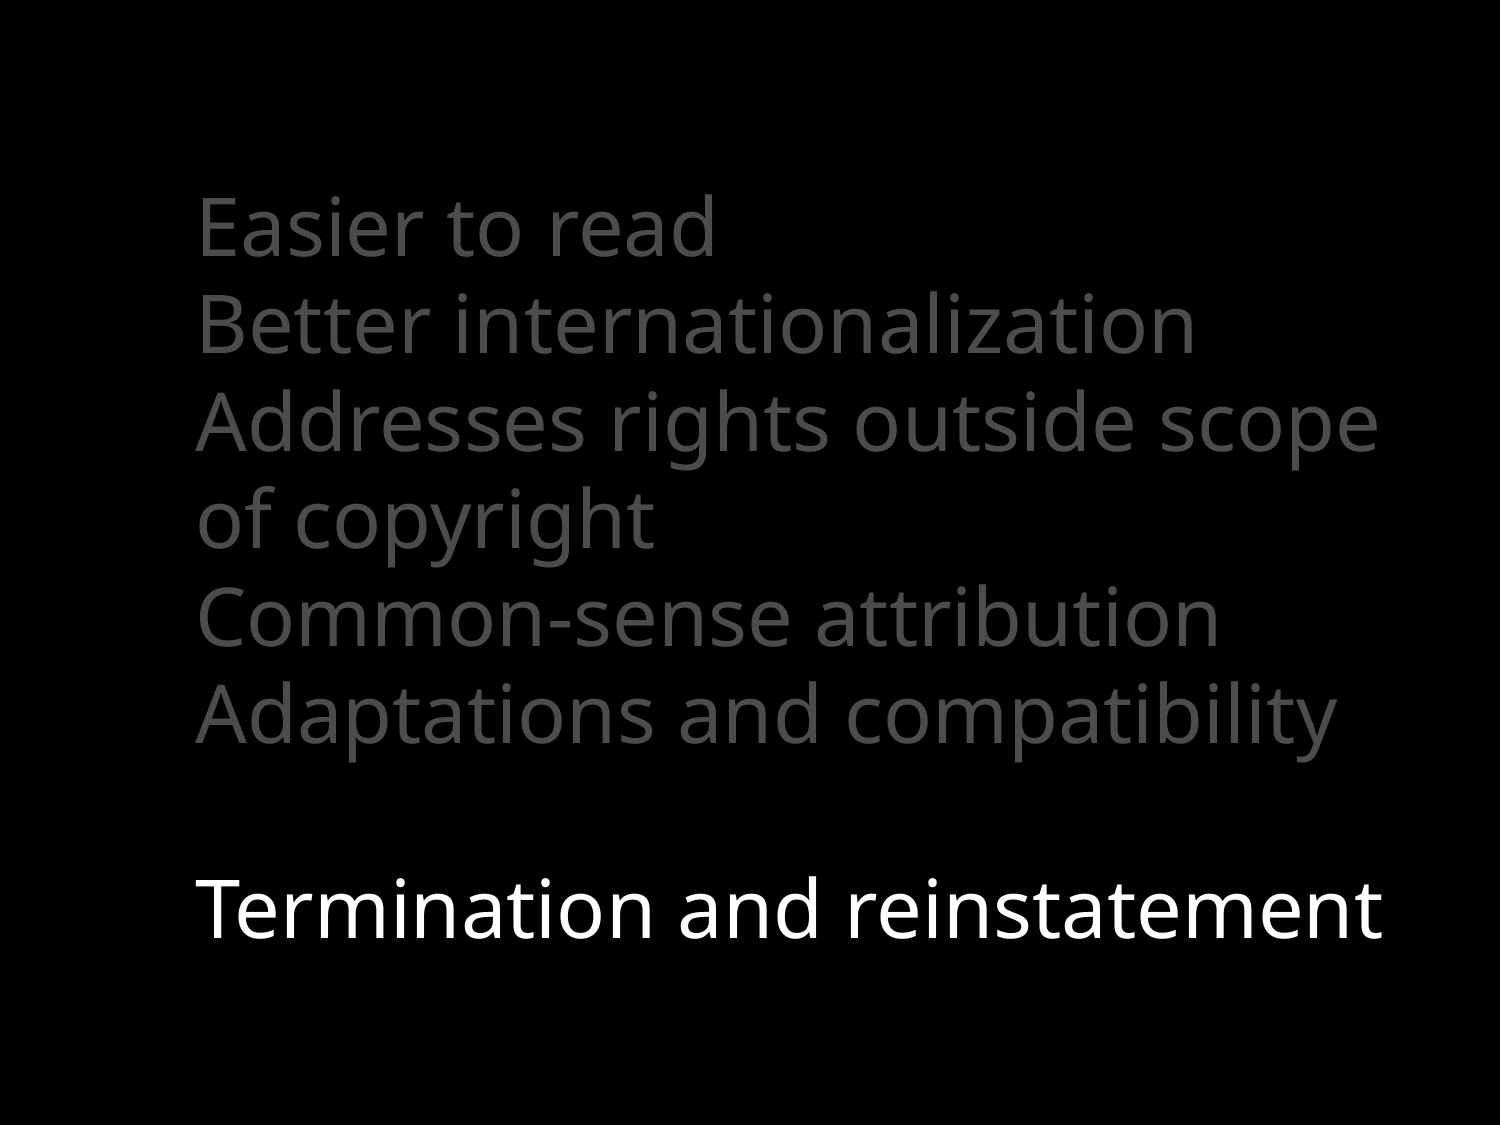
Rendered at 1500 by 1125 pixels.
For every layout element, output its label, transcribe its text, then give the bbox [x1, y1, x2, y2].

text_box Easier to read Better internationalization Addresses rights outside scope of copyright Common-sense attribution Adaptations and compatibility Termination and reinstatement [144, 444, 1475, 686]
